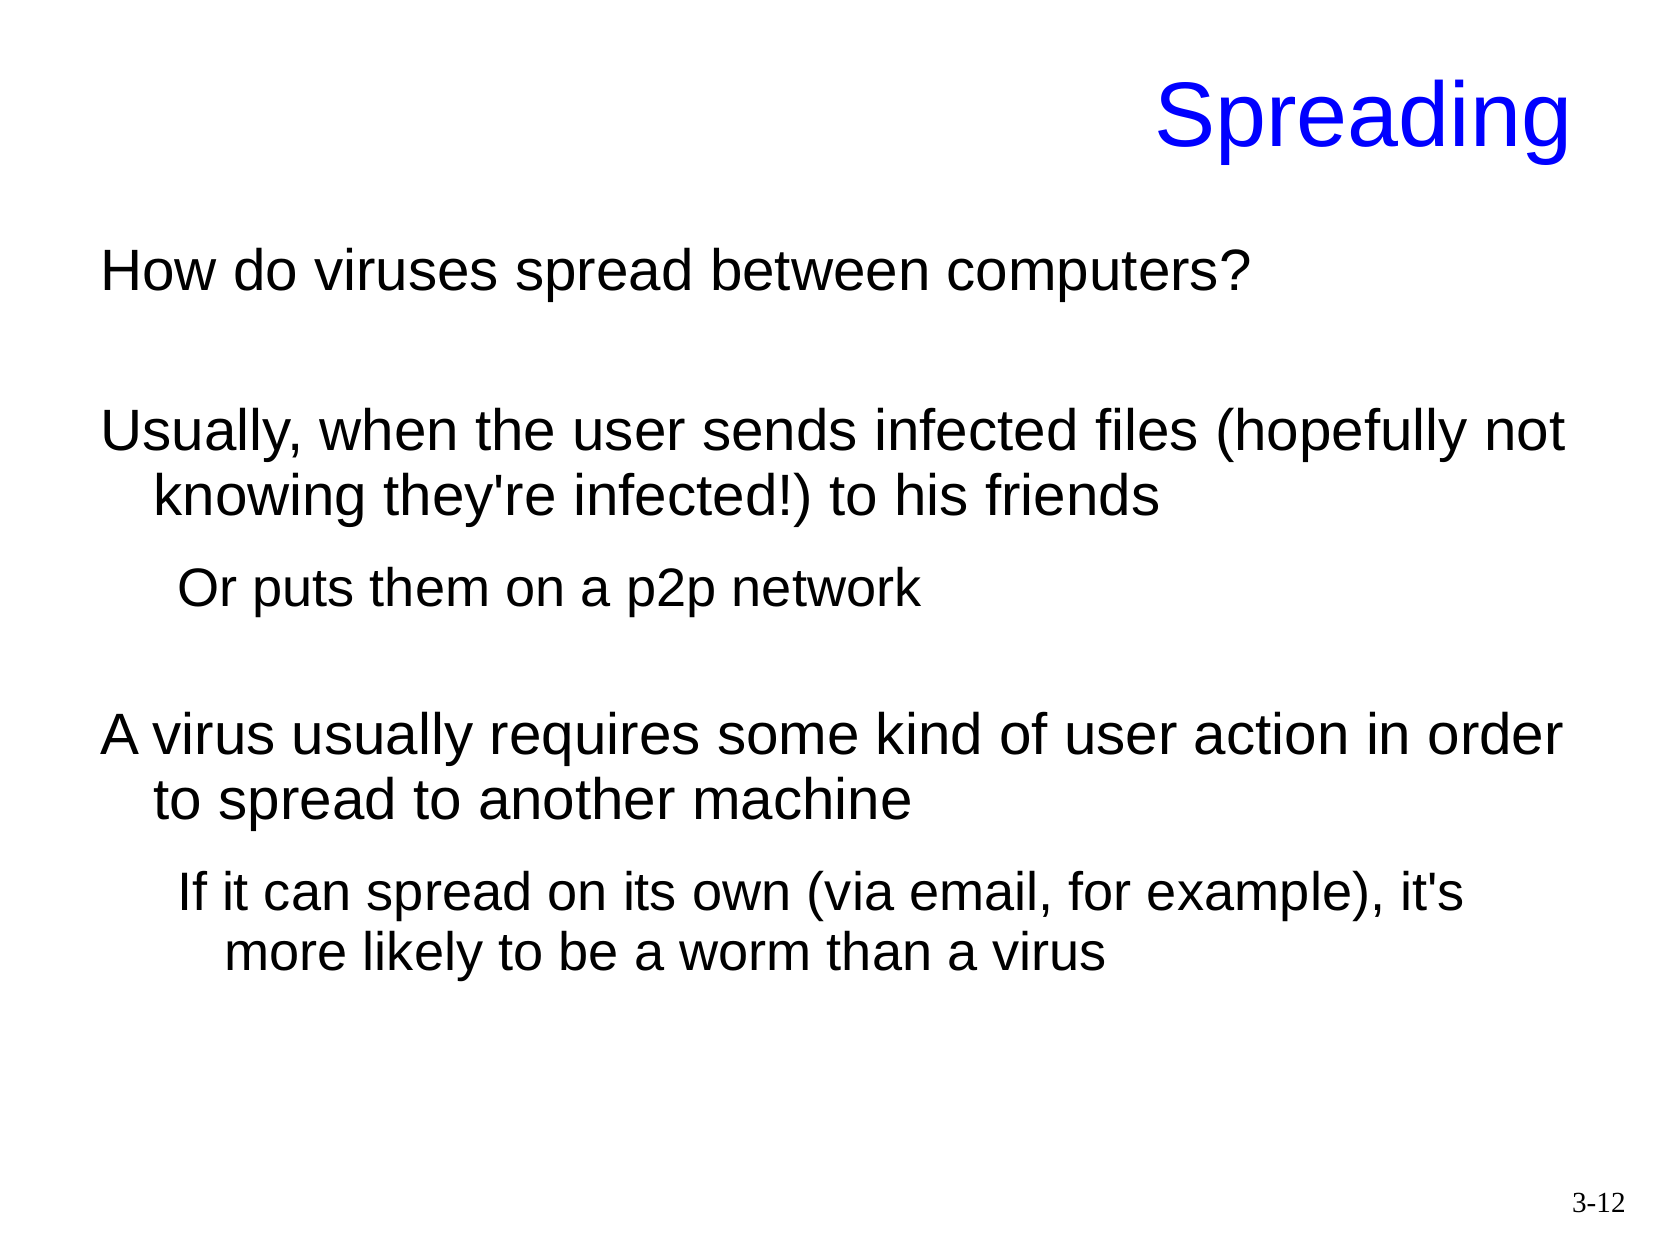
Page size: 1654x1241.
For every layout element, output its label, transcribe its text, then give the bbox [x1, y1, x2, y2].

list How do viruses spread between computers? Usually, when the user sends infected files (hopefully not knowing they're infected!) to his friends Or puts them on a p2p network A virus usually requires some kind of user action in order to spread to another machine If it can spread on its own (via email, for example), it's more likely to be a worm than a virus [82, 237, 1571, 1156]
title Spreading [84, 18, 1573, 211]
